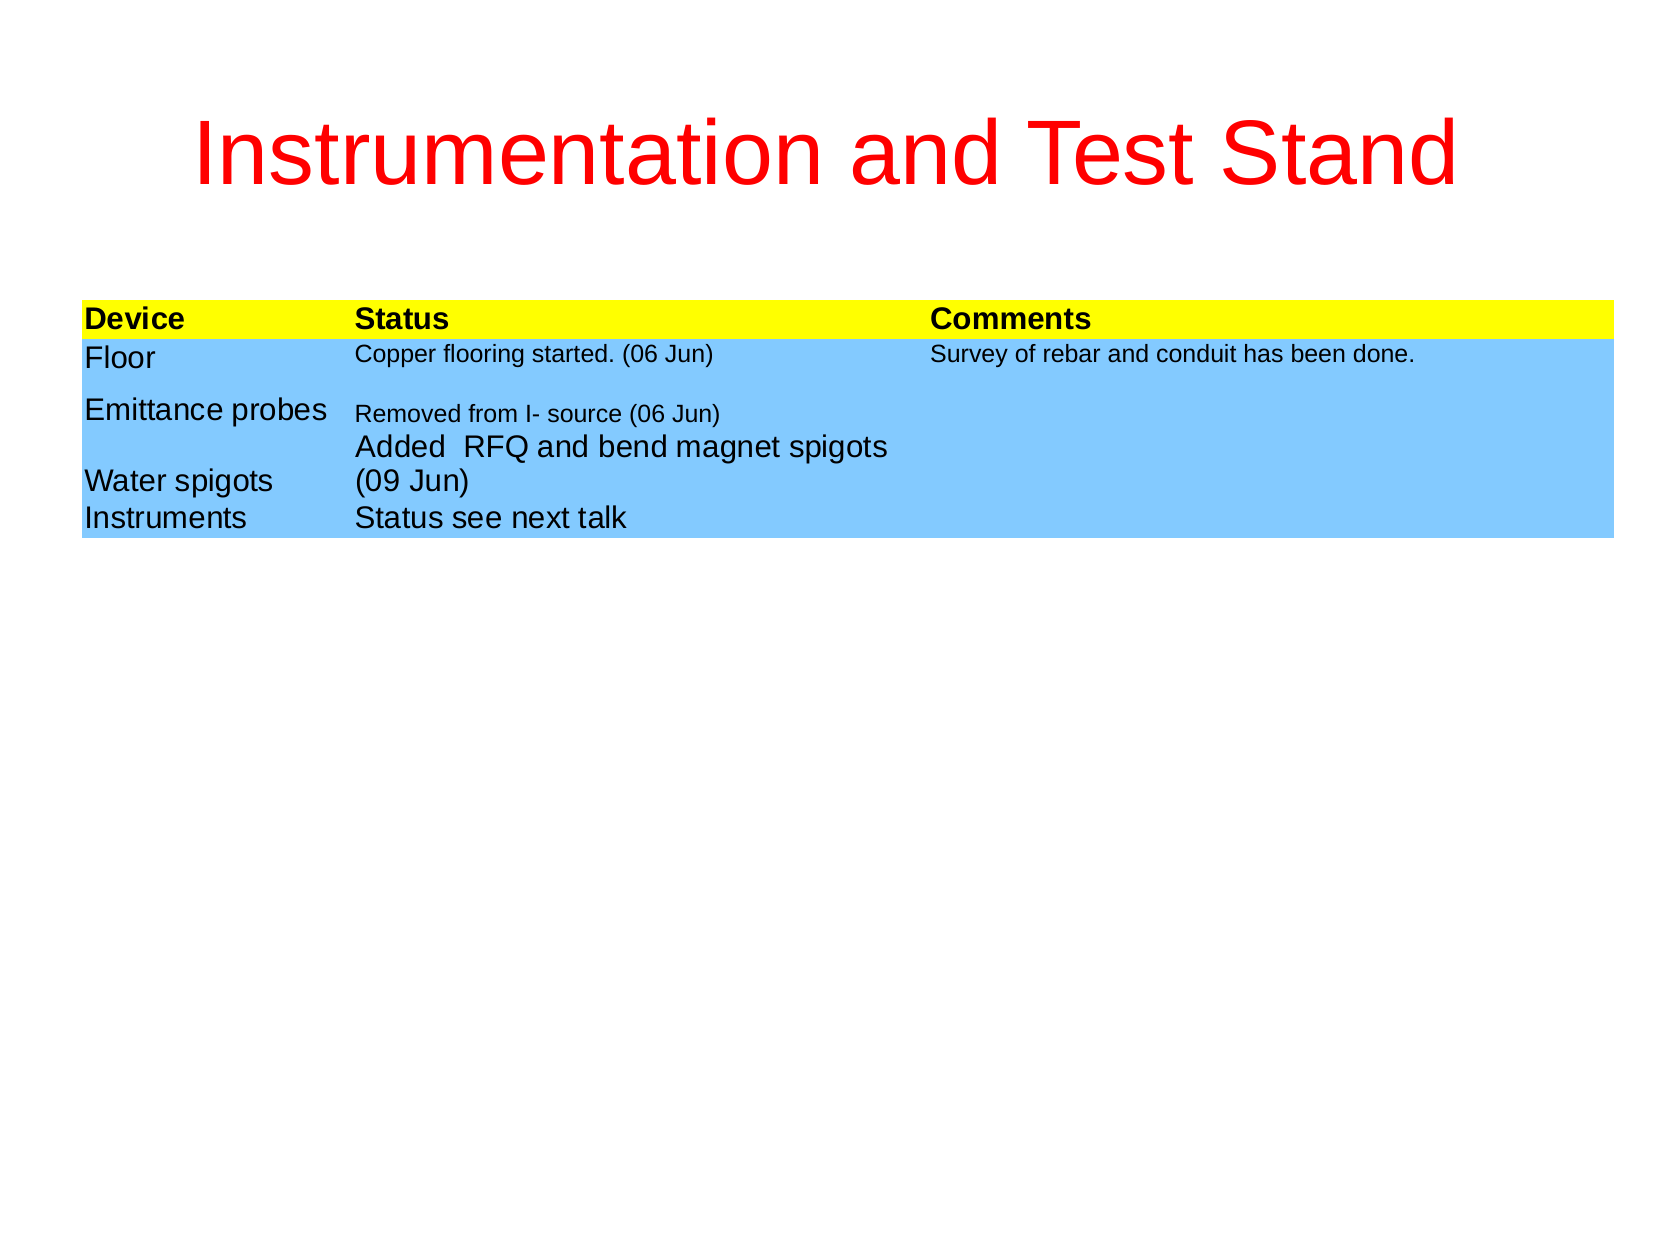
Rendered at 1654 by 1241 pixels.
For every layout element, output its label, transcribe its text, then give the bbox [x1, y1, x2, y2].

title Instrumentation and Test Stand [82, 49, 1571, 257]
chart [82, 299, 1616, 1180]
